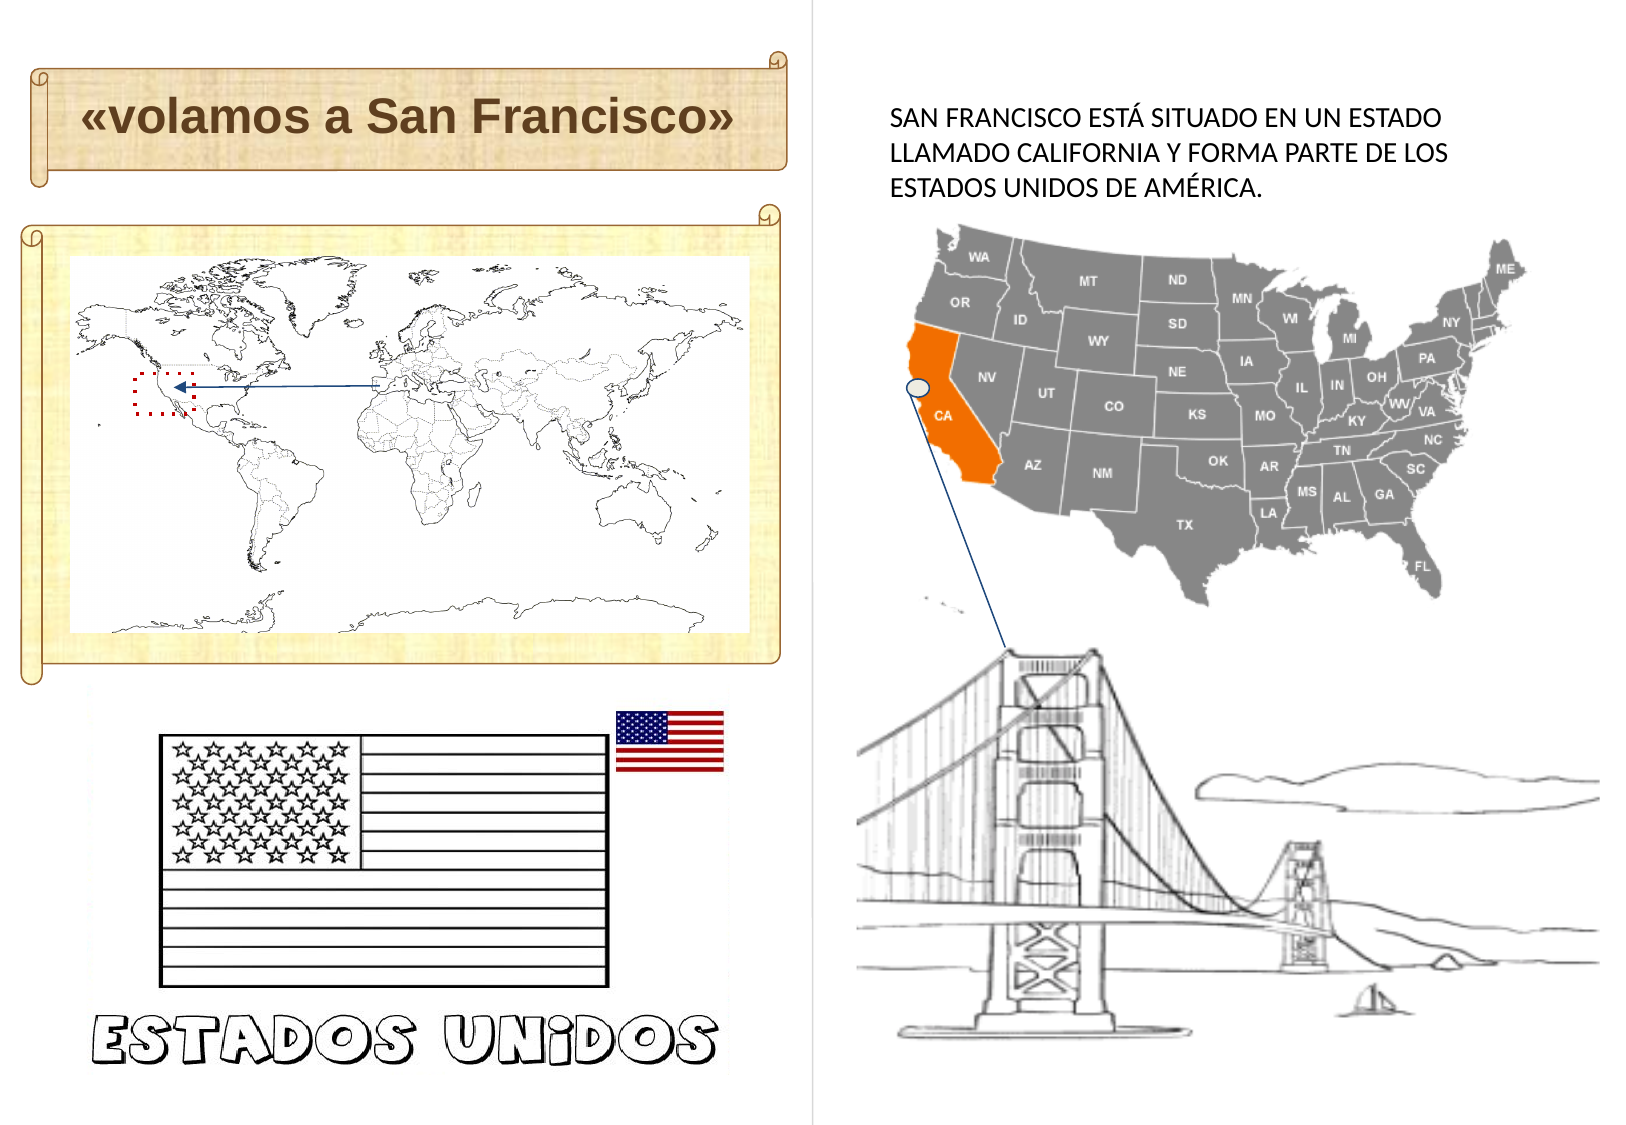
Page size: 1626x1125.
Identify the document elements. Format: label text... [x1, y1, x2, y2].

text_box [30, 51, 787, 188]
text_box [906, 378, 930, 398]
text_box [21, 204, 781, 685]
picture [856, 222, 1600, 1051]
text_box SAN FRANCISCO ESTÁ SITUADO EN UN ESTADO LLAMADO CALIFORNIA Y FORMA PARTE DE LOS ESTADOS UNIDOS DE AMÉRICA. [874, 83, 1532, 270]
picture [86, 684, 730, 1075]
text_box «volamos a San Francisco» [48, 76, 769, 152]
picture [69, 256, 750, 633]
